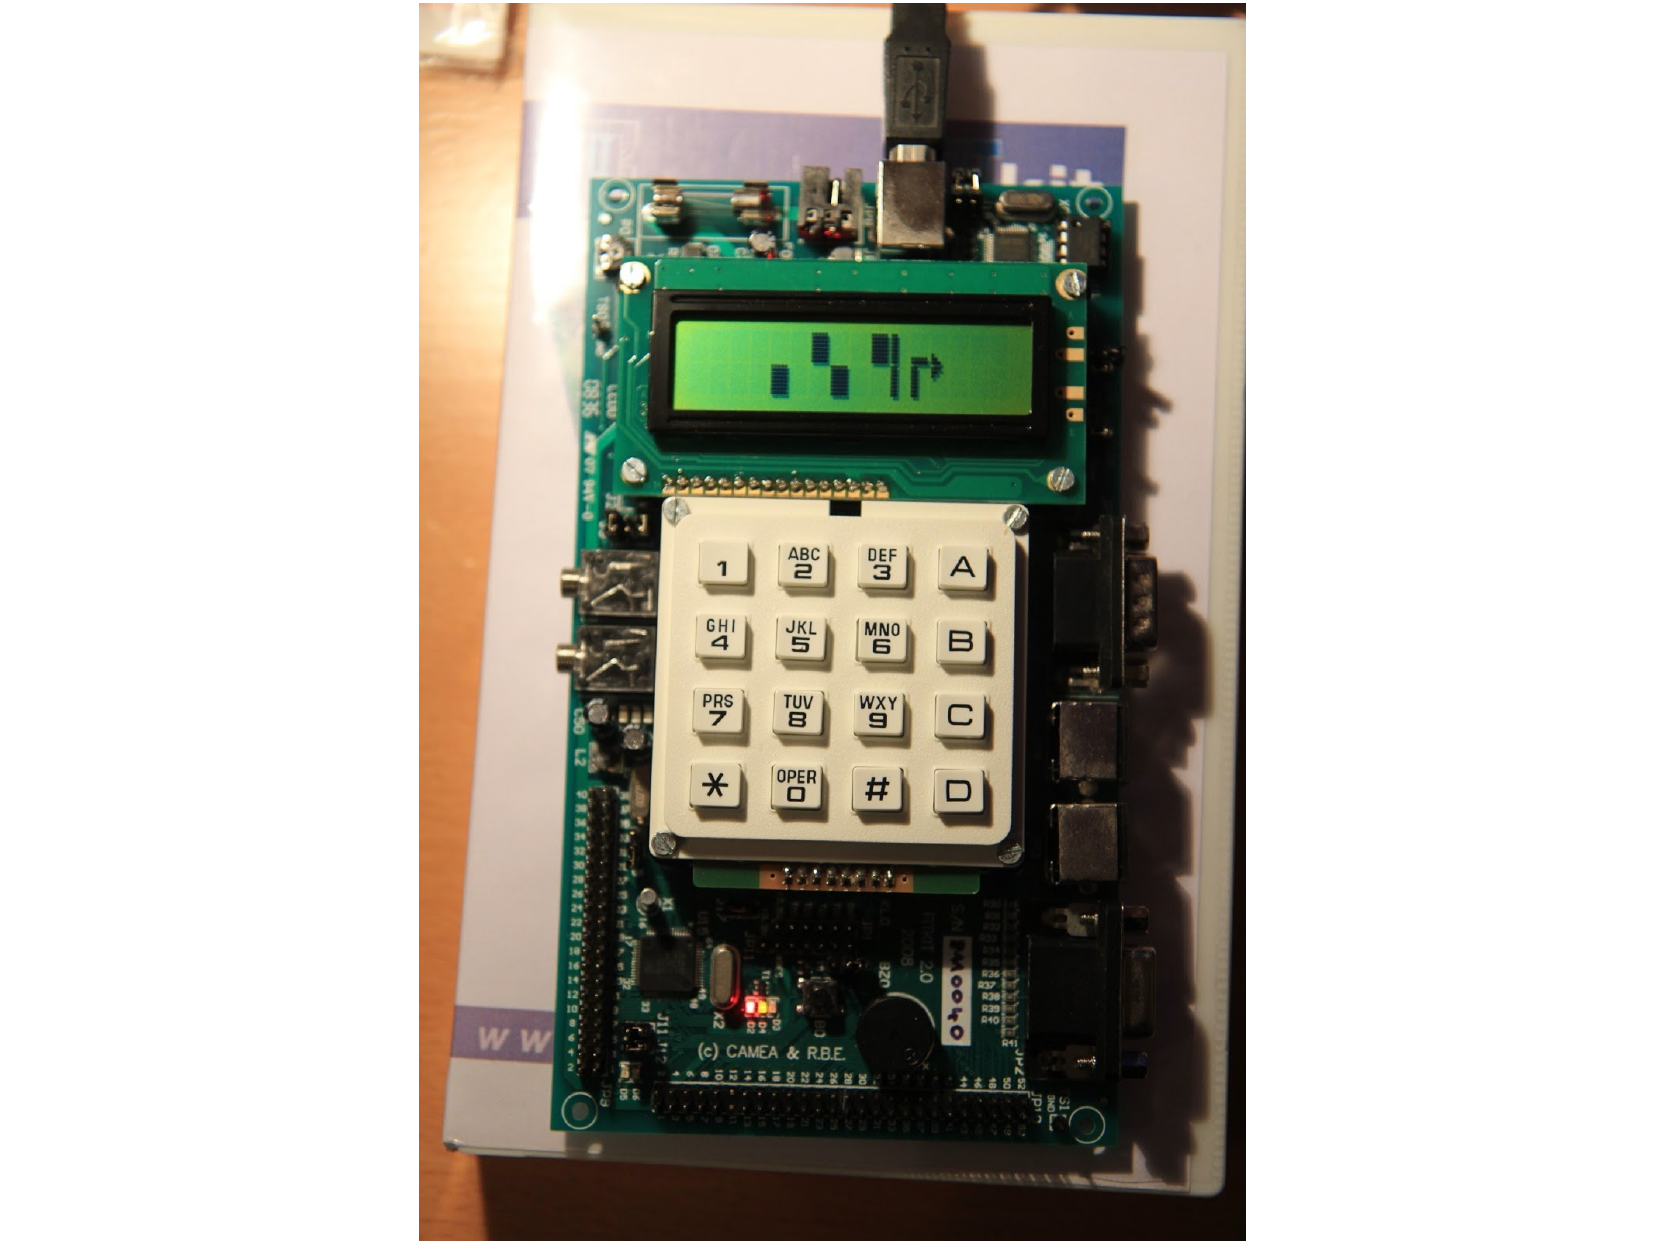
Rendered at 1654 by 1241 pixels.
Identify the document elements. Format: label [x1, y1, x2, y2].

picture [419, 3, 1246, 1241]
